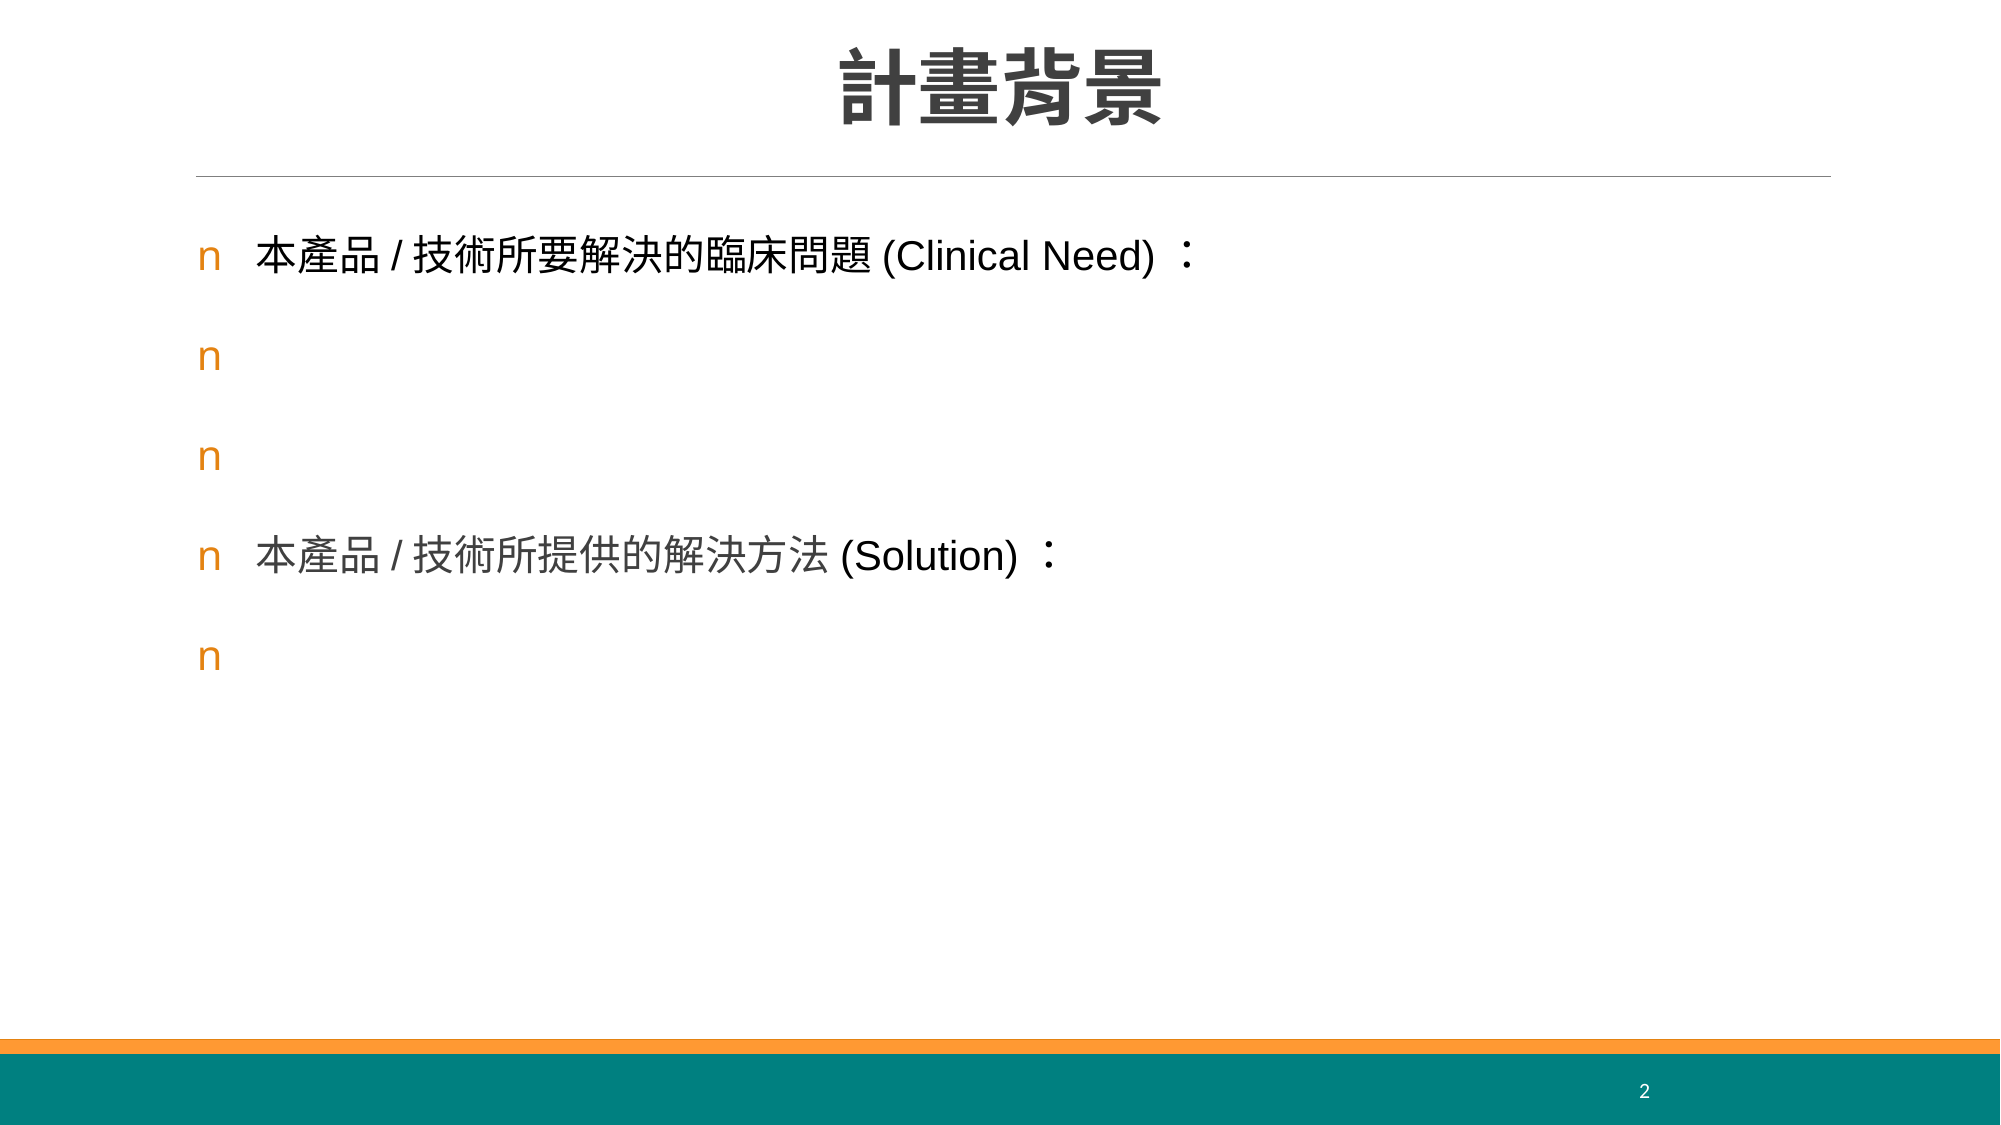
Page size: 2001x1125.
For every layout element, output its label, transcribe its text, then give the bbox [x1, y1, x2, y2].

text_box [1624, 1059, 1840, 1120]
text_box 計畫背景 [381, 0, 1620, 144]
list 本產品/技術所要解決的臨床問題(Clinical Need)： 本產品/技術所提供的解決方法(Solution)： [196, 196, 1517, 988]
